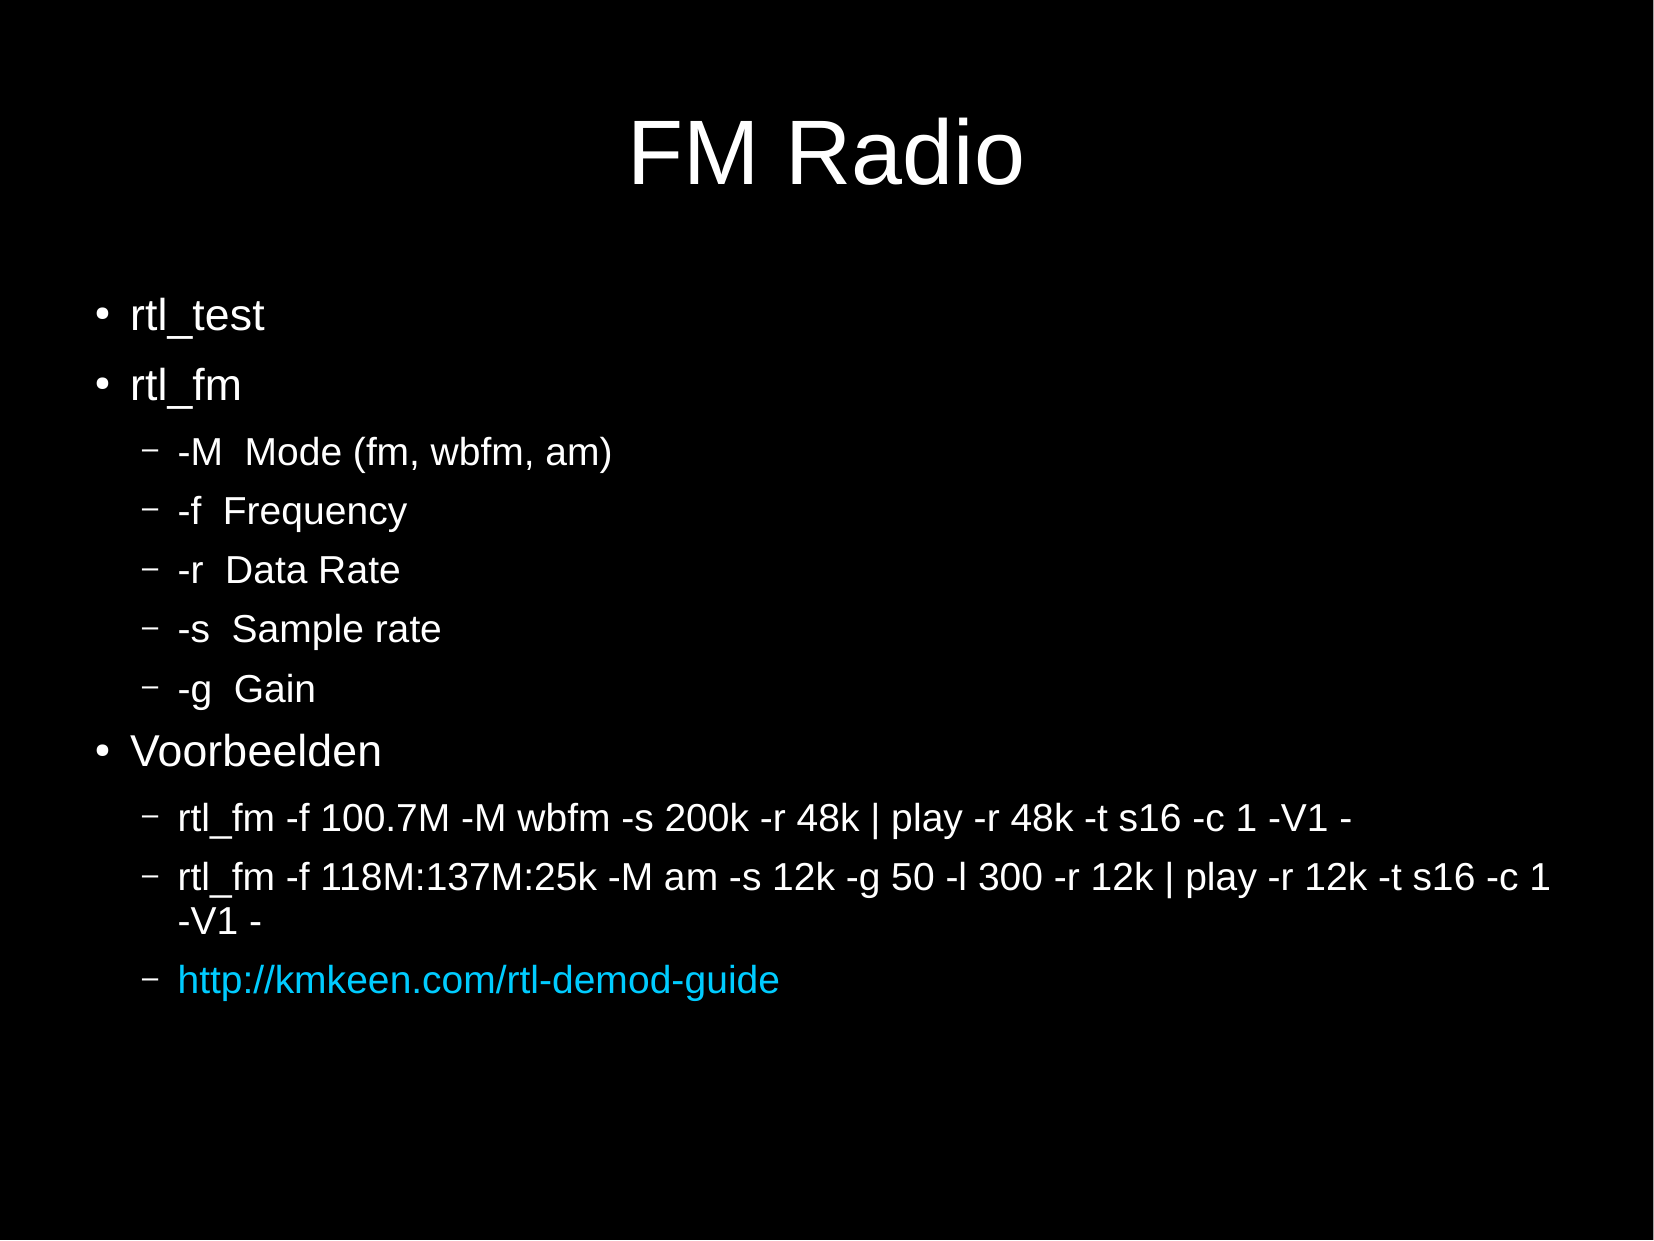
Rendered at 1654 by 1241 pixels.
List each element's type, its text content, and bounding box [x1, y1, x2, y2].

title FM Radio [82, 49, 1571, 257]
list rtl_test rtl_fm -M Mode (fm, wbfm, am) -f Frequency -r Data Rate -s Sample rate -g Gain Voorbeelden rtl_fm -f 100.7M -M wbfm -s 200k -r 48k | play -r 48k -t s16 -c 1 -V1 - rtl_fm -f 118M:137M:25k -M am -s 12k -g 50 -l 300 -r 12k | play -r 12k -t s16 -c 1 -V1 - http://kmkeen.com/rtl-demod-guide [82, 290, 1571, 1010]
